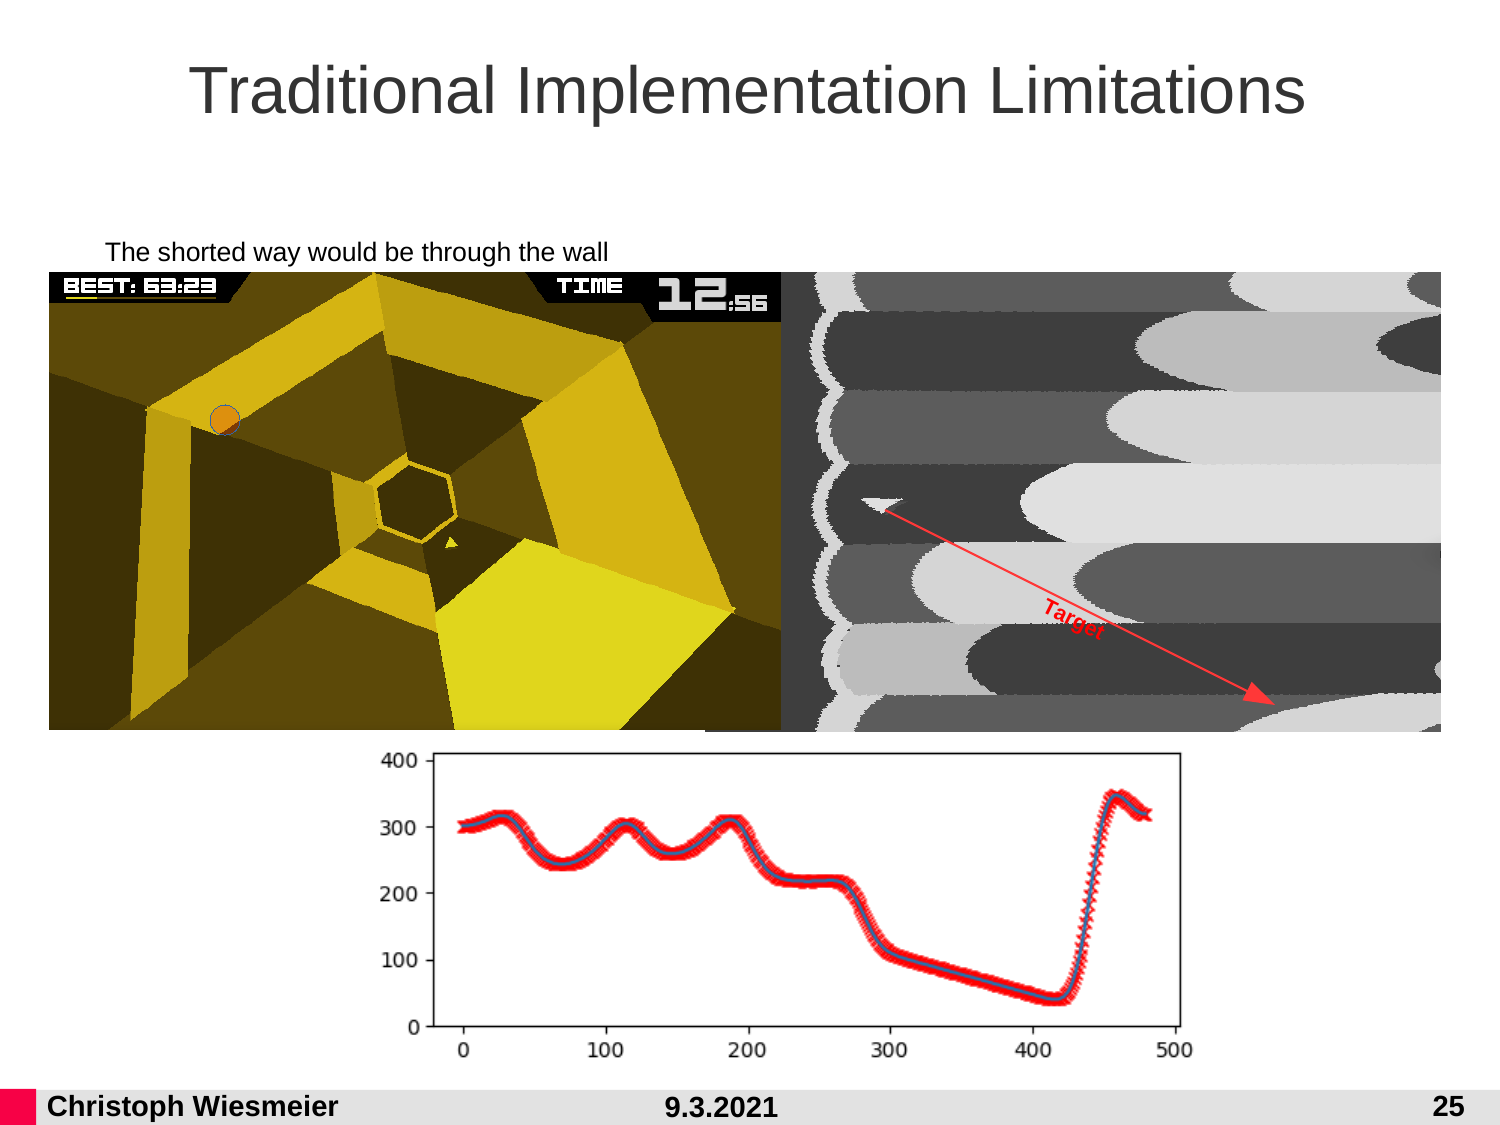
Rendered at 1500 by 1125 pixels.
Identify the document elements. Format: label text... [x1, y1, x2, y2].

title Traditional Implementation Limitations [79, 25, 1417, 149]
text_box The shorted way would be through the wall [90, 164, 871, 305]
picture [49, 272, 1441, 1066]
text_box [210, 404, 241, 436]
